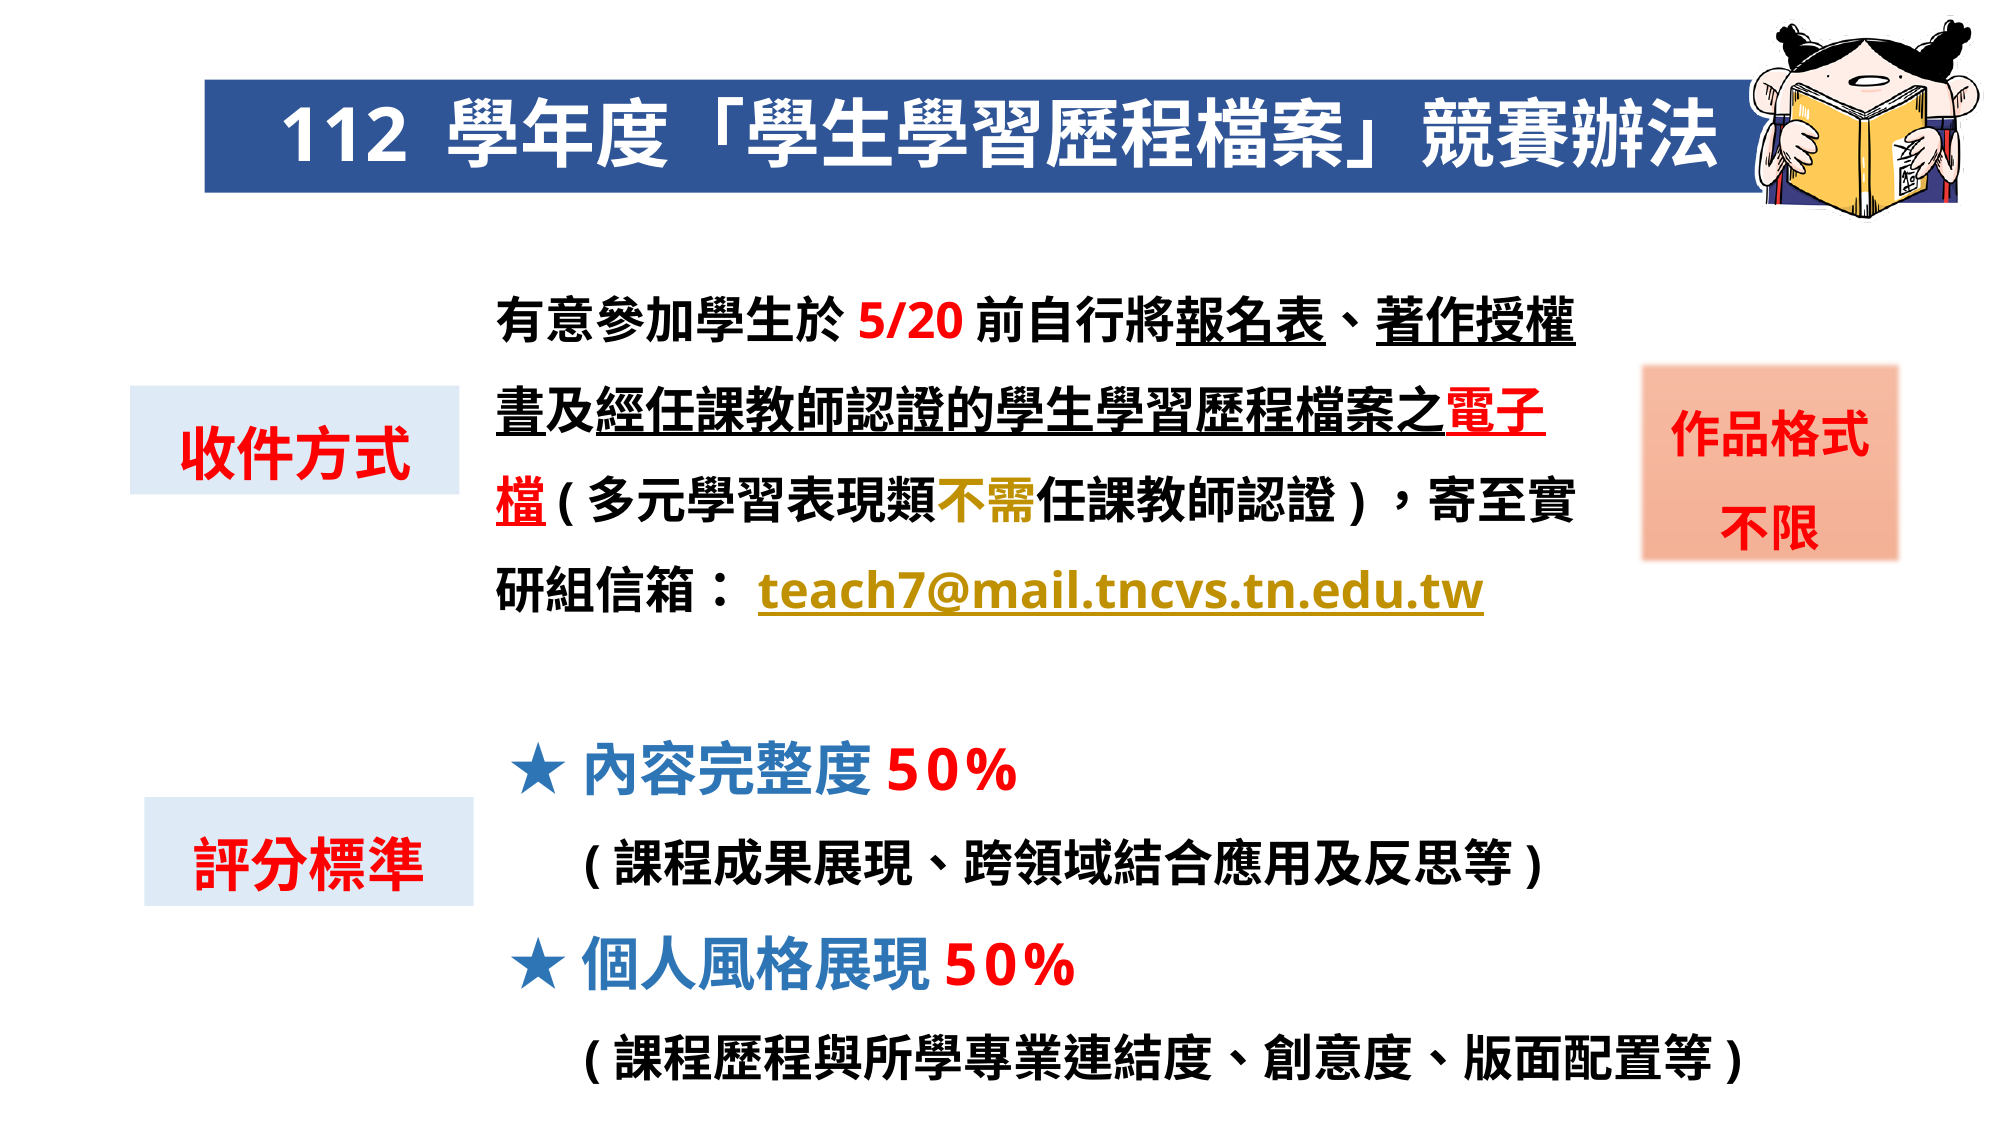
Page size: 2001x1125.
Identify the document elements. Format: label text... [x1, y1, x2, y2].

text_box 收件方式 [130, 385, 460, 495]
text_box 有意參加學生於5/20前自行將報名表、著作授權書及經任課教師認證的學生學習歷程檔案之電子檔(多元學習表現類不需任課教師認證)，寄至實研組信箱：teach7@mail.tncvs.tn.edu.tw [480, 250, 1598, 626]
text_box ★內容完整度50% (課程成果展現、跨領域結合應用及反思等) ★個人風格展現50% (課程歷程與所學專業連結度、創意度、版面配置等) [669, 864, 1766, 922]
text_box 112 學年度「學生學習歷程檔案」競賽辦法 [204, 79, 1730, 193]
picture [1730, 0, 2000, 236]
text_box 評分標準 [144, 797, 474, 906]
text_box 作品格式不限 [1646, 370, 1895, 556]
